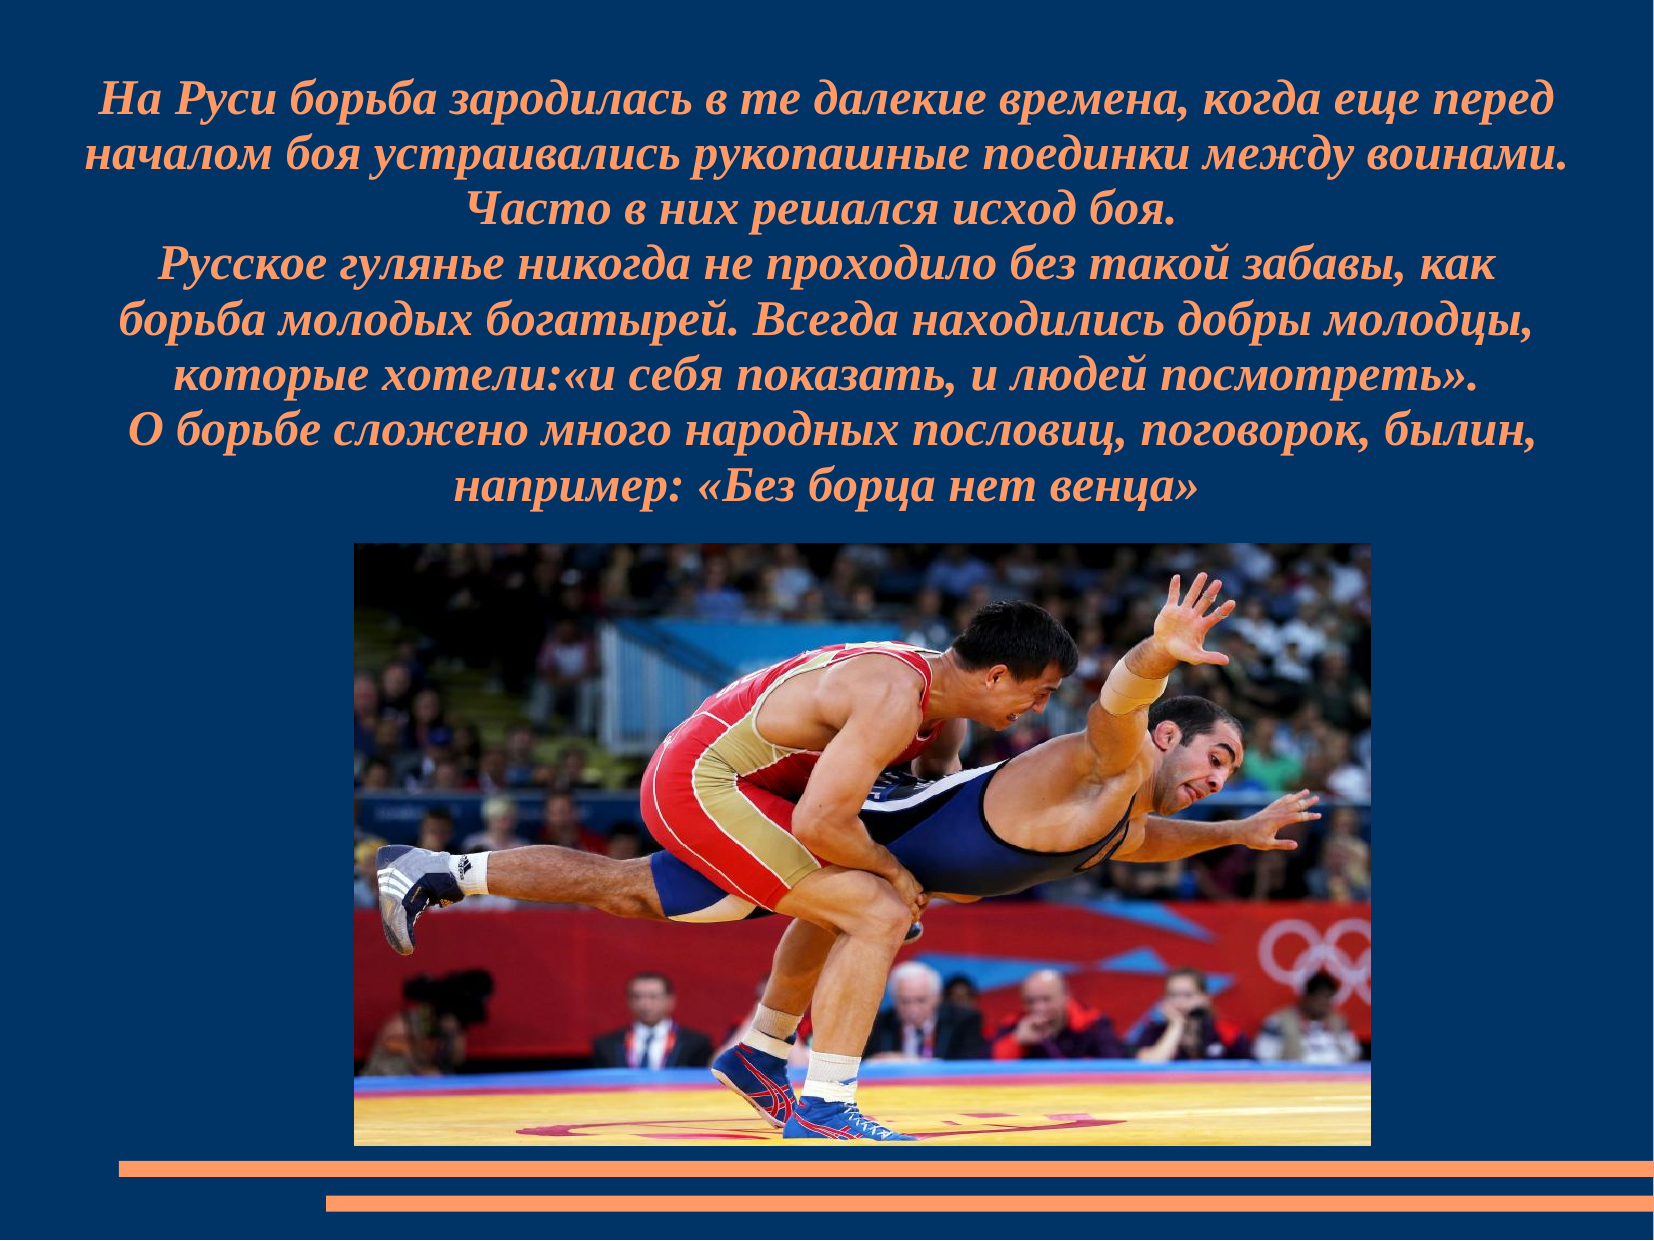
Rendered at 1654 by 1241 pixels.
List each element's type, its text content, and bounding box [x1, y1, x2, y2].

picture [354, 543, 1371, 1146]
title На Руси борьба зародилась в те далекие времена, когда еще перед началом боя устраивались рукопашные поединки между воинами. Часто в них решался исход боя. Русское гулянье никогда не проходило без такой забавы, как борьба молодых богатырей. Всегда находились добры молодцы, которые хотели:«и себя показать, и людей посмотреть». О борьбе сложено много народных пословиц, поговорок, былин, например: «Без борца нет венца» [82, 66, 1571, 626]
text_box [102, 290, 1557, 618]
